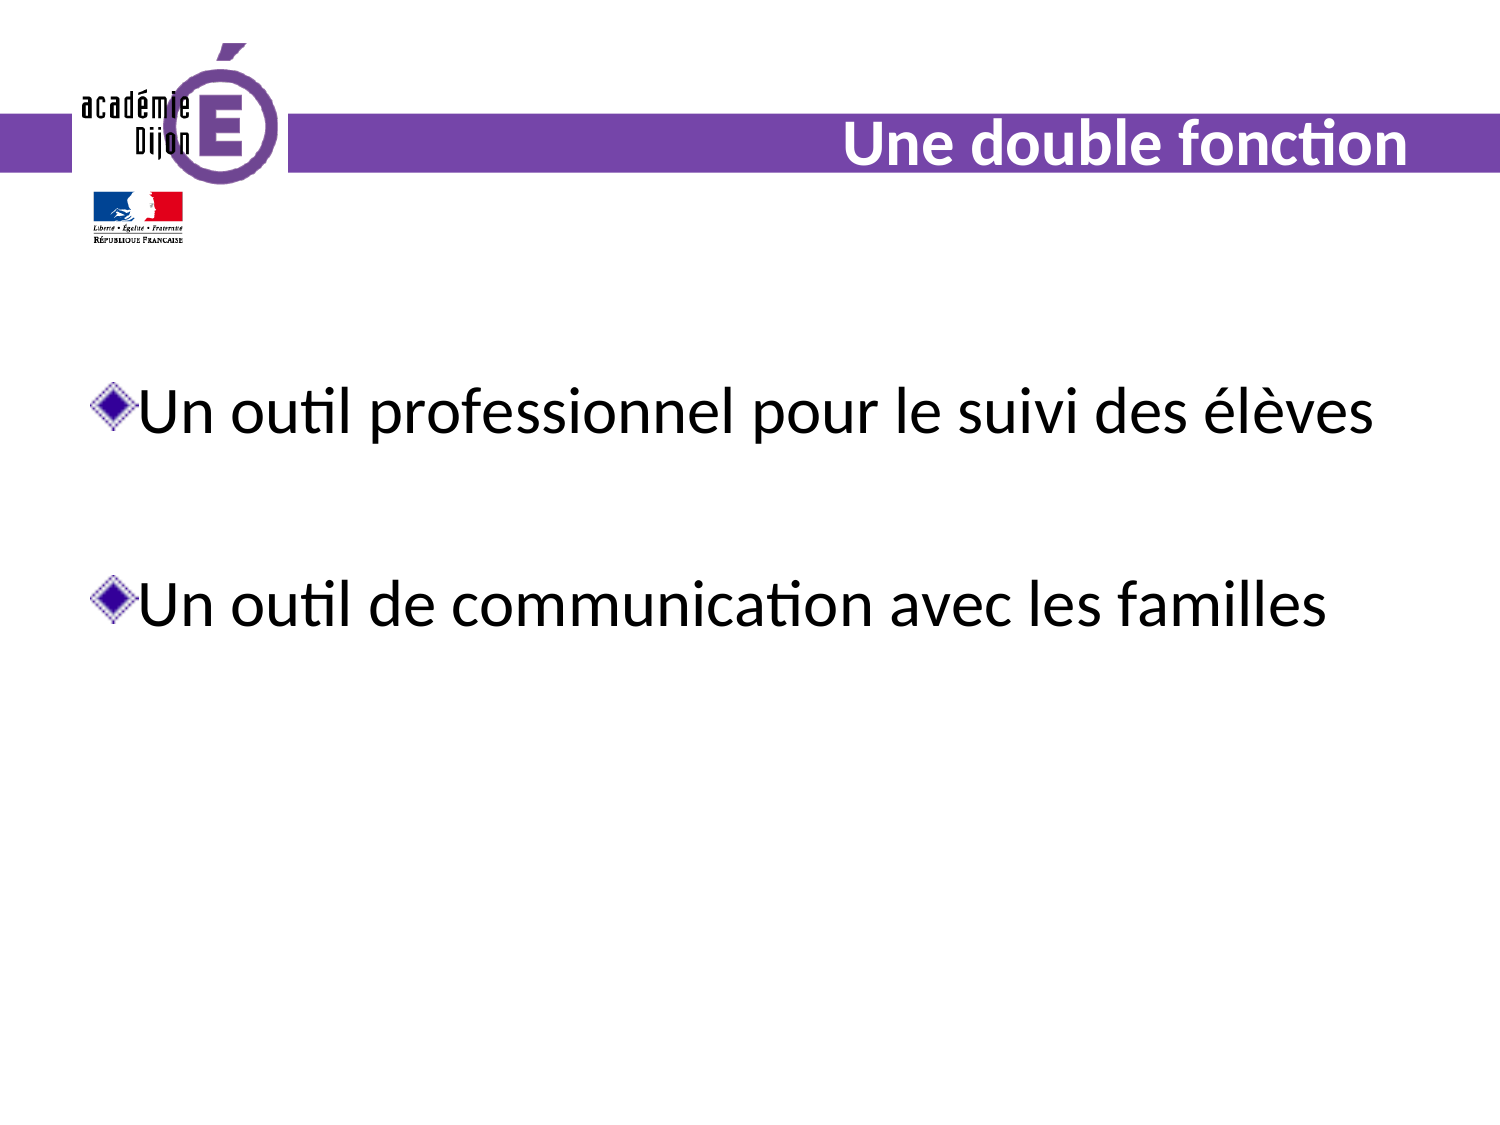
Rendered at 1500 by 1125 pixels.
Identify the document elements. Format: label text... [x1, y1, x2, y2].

picture [82, 43, 278, 243]
text_box Une double fonction [360, 45, 1426, 233]
picture [90, 382, 139, 431]
text_box Un outil professionnel pour le suivi des élèves Un outil de communication avec les familles [75, 262, 1426, 1005]
picture [90, 575, 139, 624]
